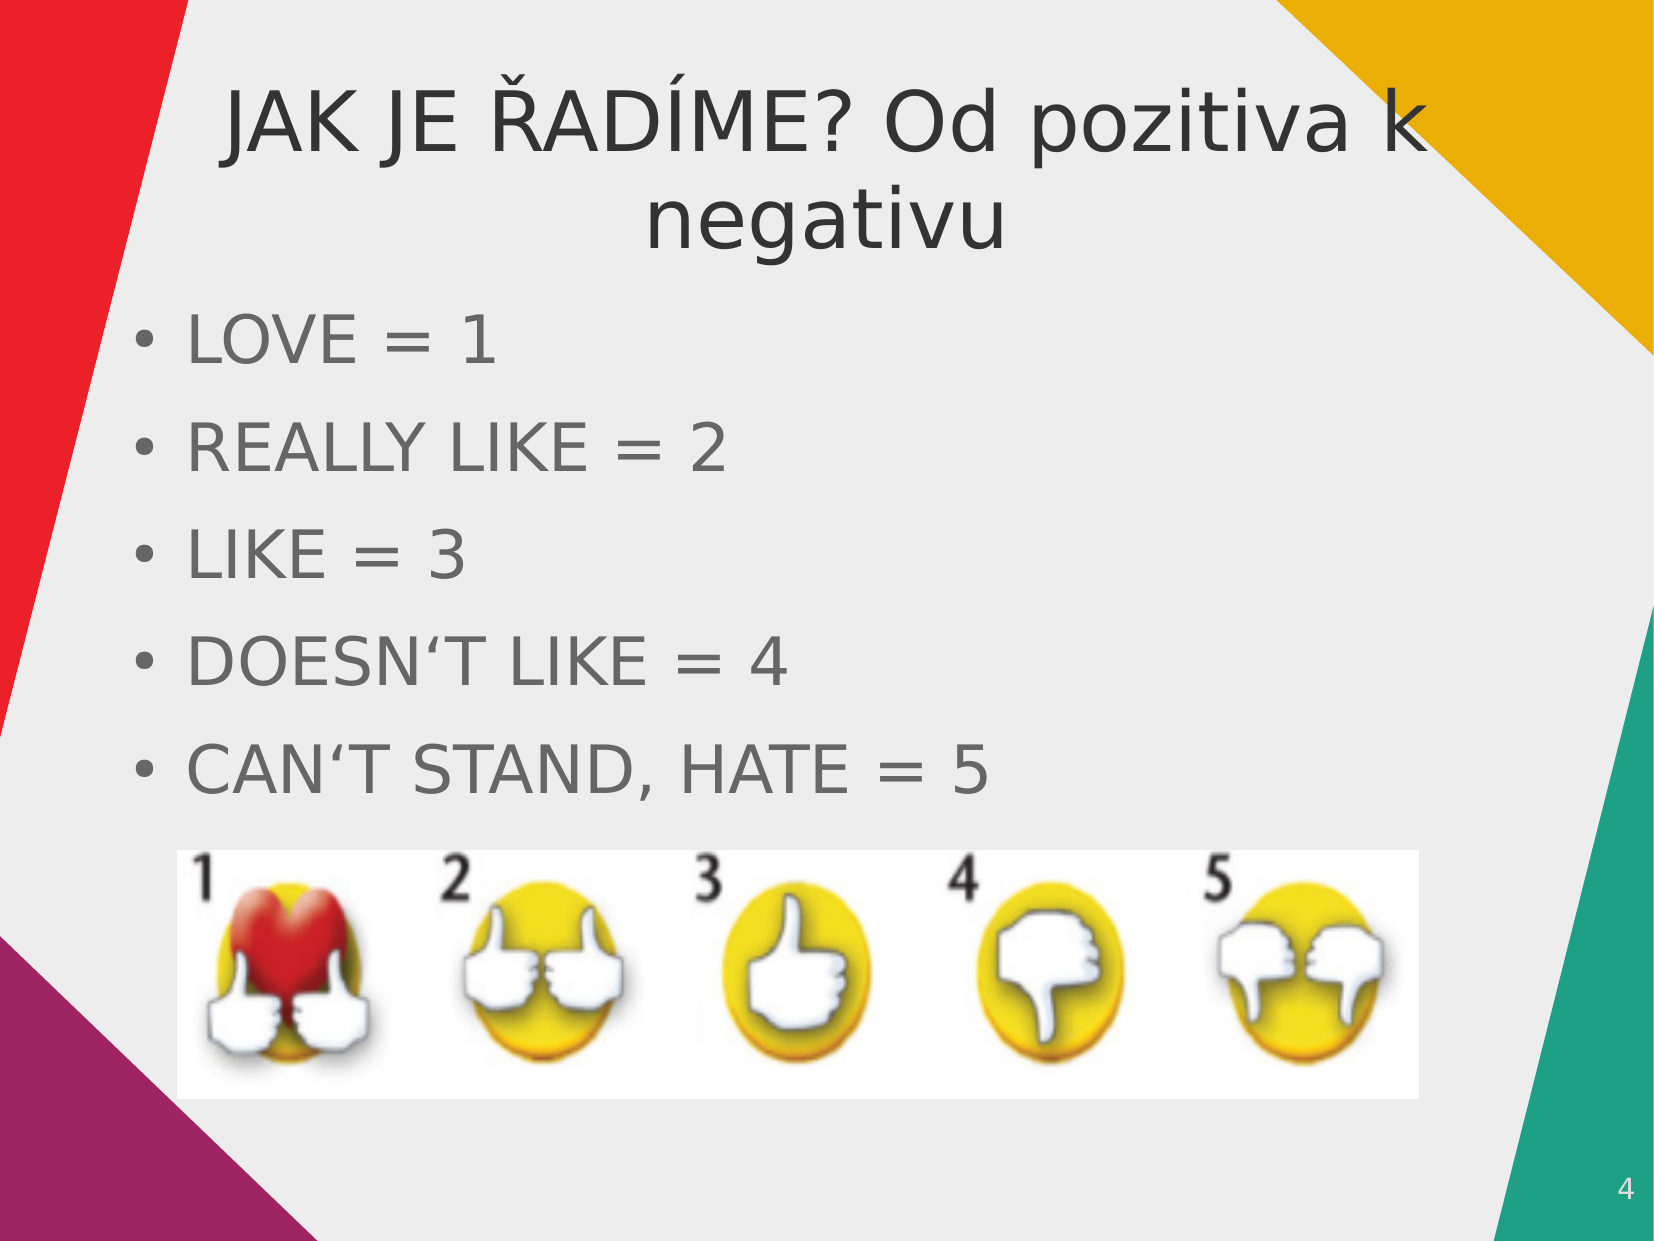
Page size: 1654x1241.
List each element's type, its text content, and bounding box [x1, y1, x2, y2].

list LOVE = 1 REALLY LIKE = 2 LIKE = 3 DOESN‘T LIKE = 4 CAN‘T STAND, HATE = 5 [114, 302, 1539, 1033]
picture [177, 850, 1419, 1099]
title JAK JE ŘADÍME? Od pozitiva k negativu [114, 73, 1539, 271]
